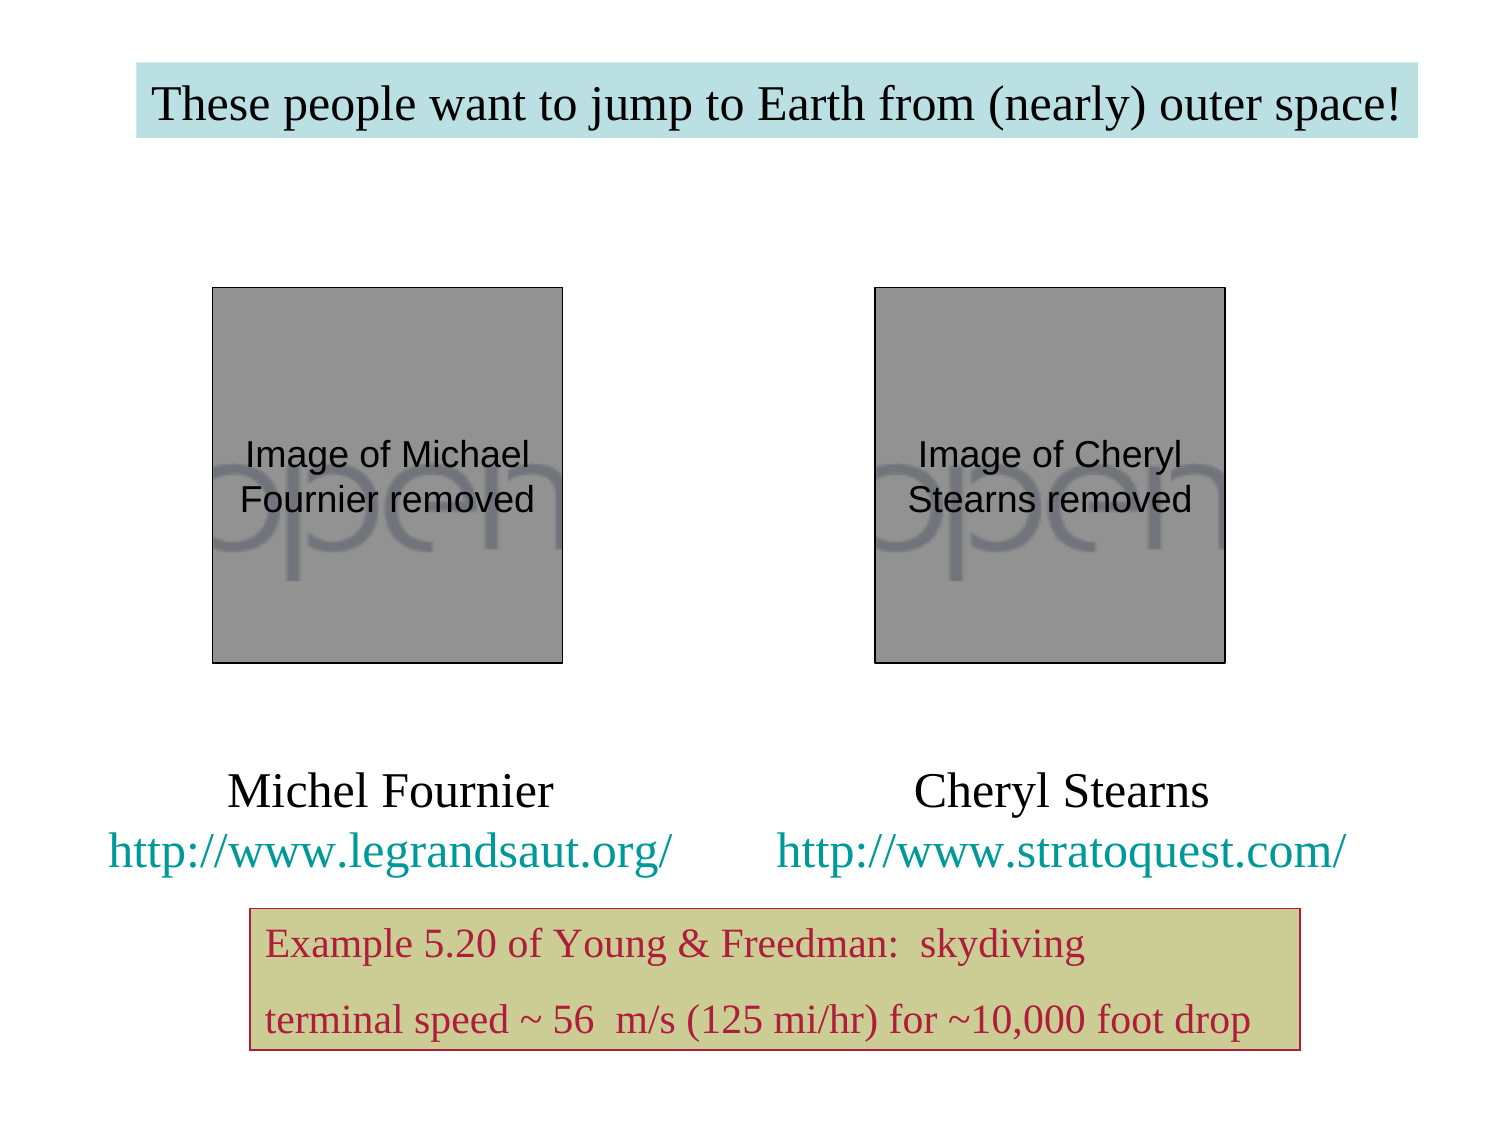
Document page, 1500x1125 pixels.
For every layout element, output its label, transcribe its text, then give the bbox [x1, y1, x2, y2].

text_box Image of Michael Fournier removed [212, 287, 563, 663]
text_box Image of Cheryl Stearns removed [874, 287, 1226, 663]
text_box Michel Fournier http://www.legrandsaut.org/ [93, 749, 688, 886]
text_box Cheryl Stearns http://www.stratoquest.com/ [761, 749, 1363, 886]
text_box Example 5.20 of Young & Freedman: skydiving terminal speed ~ 56 m/s (125 mi/hr) for ~10,000 foot drop [249, 908, 1301, 1050]
text_box These people want to jump to Earth from (nearly) outer space! [136, 62, 1419, 138]
